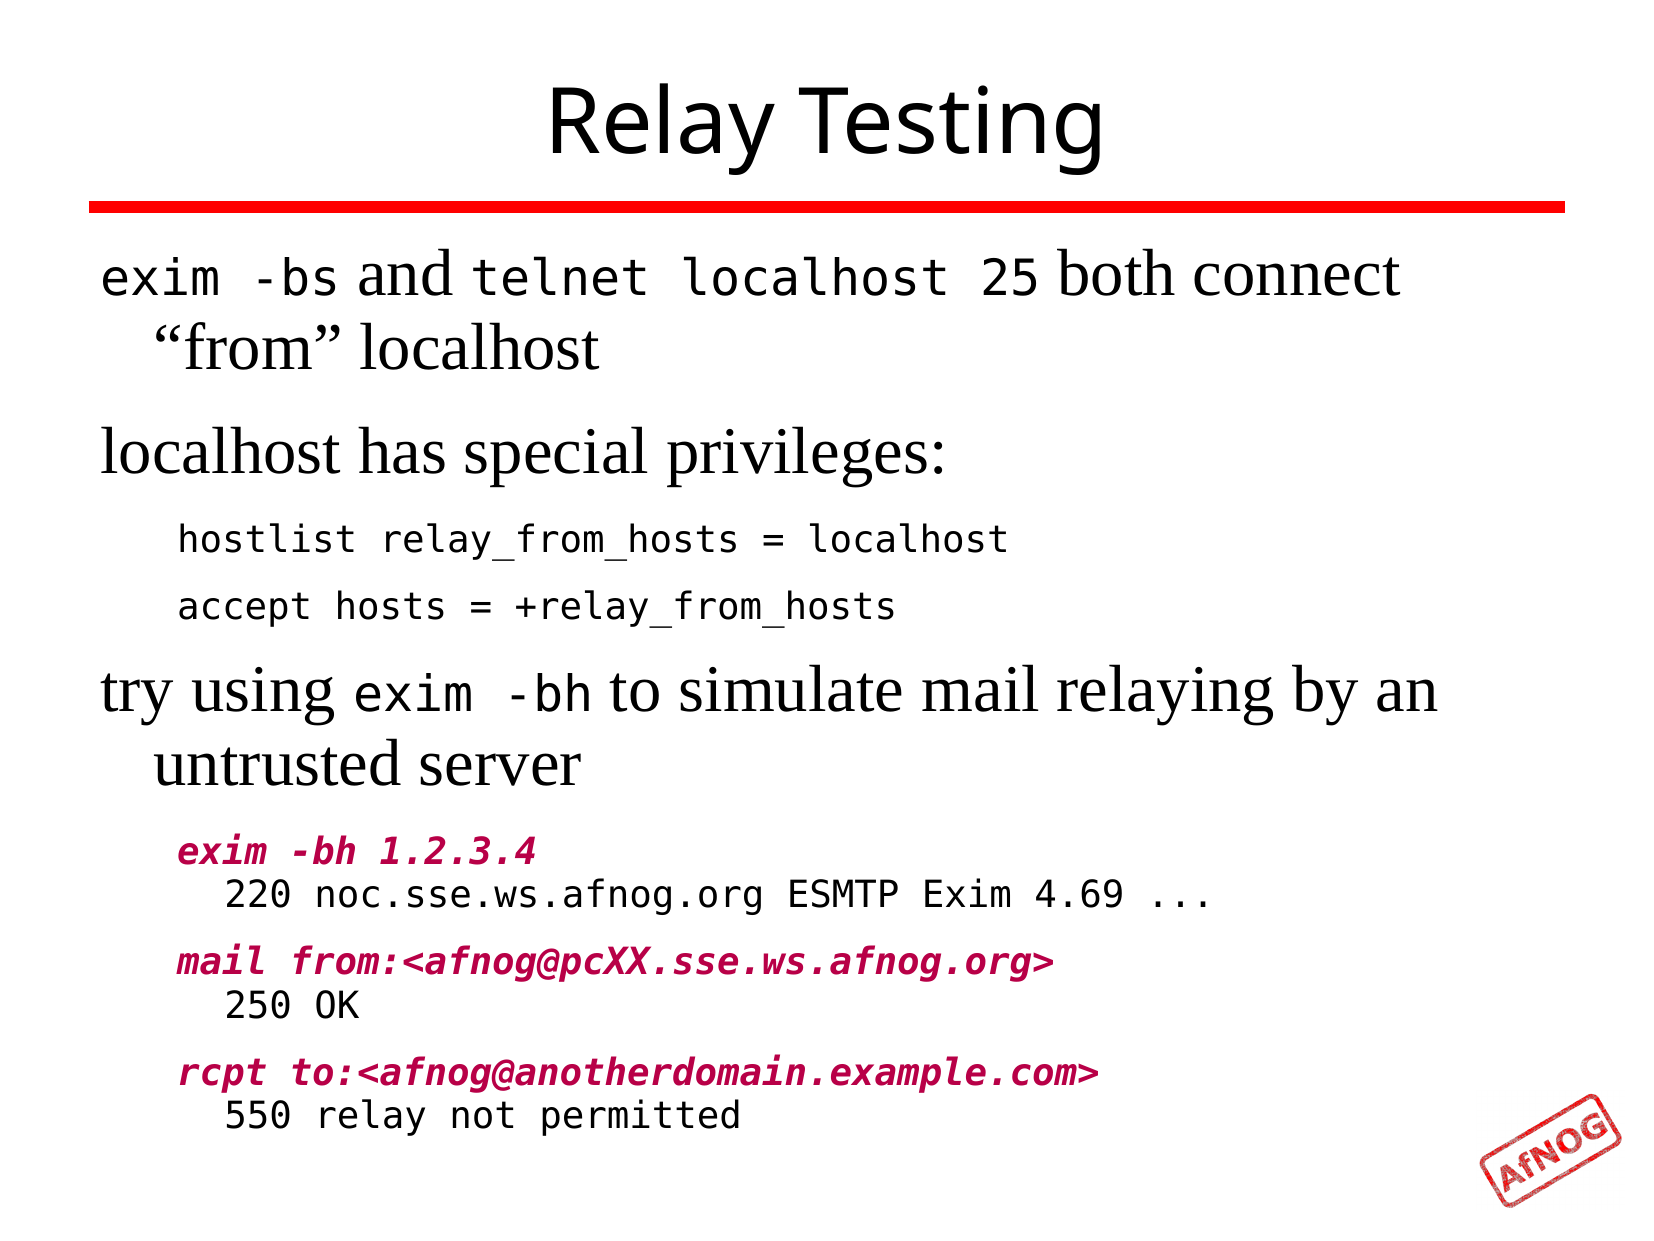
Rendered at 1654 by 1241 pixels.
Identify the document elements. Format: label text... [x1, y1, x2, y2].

list exim -bs and telnet localhost 25 both connect “from” localhost localhost has special privileges: hostlist relay_from_hosts = localhost accept hosts = +relay_from_hosts try using exim -bh to simulate mail relaying by an untrusted server exim -bh 1.2.3.4 220 noc.sse.ws.afnog.org ESMTP Exim 4.69 ... mail from:<afnog@pcXX.sse.ws.afnog.org> 250 OK rcpt to:<afnog@anotherdomain.example.com> 550 relay not permitted [82, 236, 1571, 1138]
picture [1476, 1090, 1625, 1211]
title Relay Testing [88, 29, 1565, 207]
